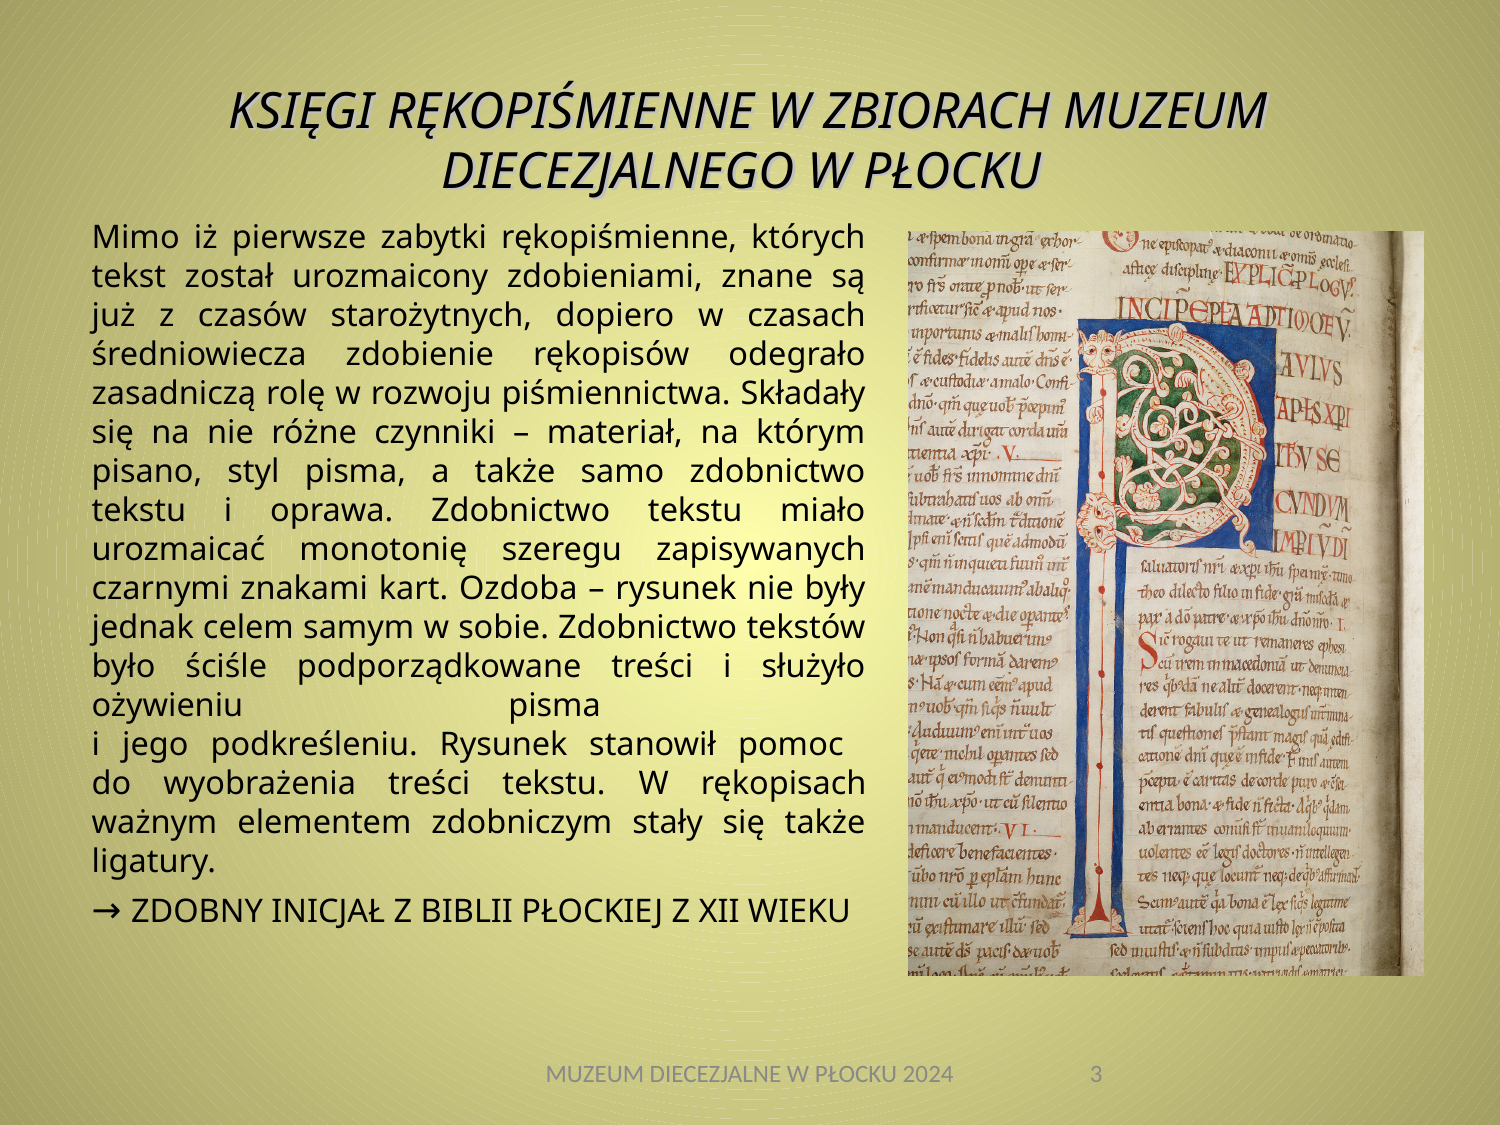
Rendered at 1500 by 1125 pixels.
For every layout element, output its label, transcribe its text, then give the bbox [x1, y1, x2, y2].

text_box [903, 289, 908, 351]
picture [908, 231, 1424, 976]
text_box [1074, 1042, 1426, 1103]
list Mimo iż pierwsze zabytki rękopiśmienne, których tekst został urozmaicony zdobieniami, znane są już z czasów starożytnych, dopiero w czasach średniowiecza zdobienie rękopisów odegrało zasadniczą rolę w rozwoju piśmiennictwa. Składały się na nie różne czynniki – materiał, na którym pisano, styl pisma, a także samo zdobnictwo tekstu i oprawa. Zdobnictwo tekstu miało urozmaicać monotonię szeregu zapisywanych czarnymi znakami kart. Ozdoba – rysunek nie były jednak celem samym w sobie. Zdobnictwo tekstów było ściśle podporządkowane treści i służyło ożywieniu pisma i jego podkreśleniu. Rysunek stanowił pomoc do wyobrażenia treści tekstu. W rękopisach ważnym elementem zdobniczym stały się także ligatury. → ZDOBNY INICJAŁ Z BIBLII PŁOCKIEJ Z XII WIEKU [76, 208, 882, 1005]
title KSIĘGI RĘKOPIŚMIENNE W ZBIORACH MUZEUM DIECEZJALNEGO W PŁOCKU [73, 44, 1424, 232]
text_box MUZEUM DIECEZJALNE W PŁOCKU 2024 [512, 1042, 988, 1103]
